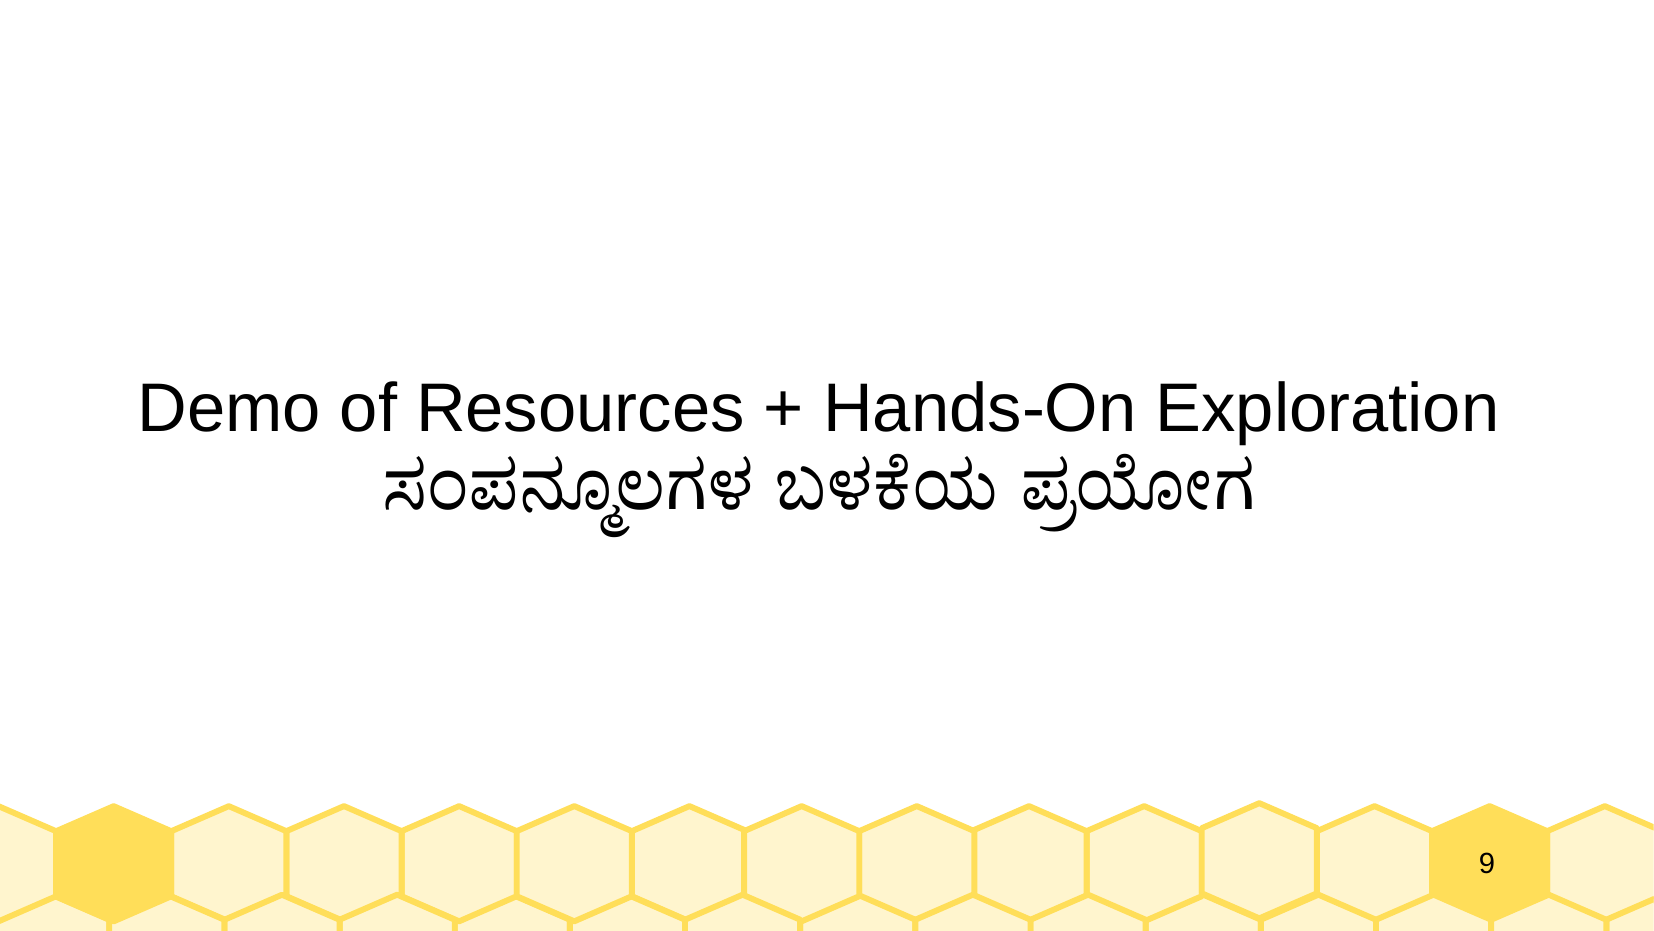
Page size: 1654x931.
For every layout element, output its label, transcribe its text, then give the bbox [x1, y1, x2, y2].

title Demo of Resources + Hands-On Exploration ಸಂಪನ್ಮೂಲಗಳ ಬಳಕೆಯ ಪ್ರಯೋಗ [75, 368, 1564, 526]
